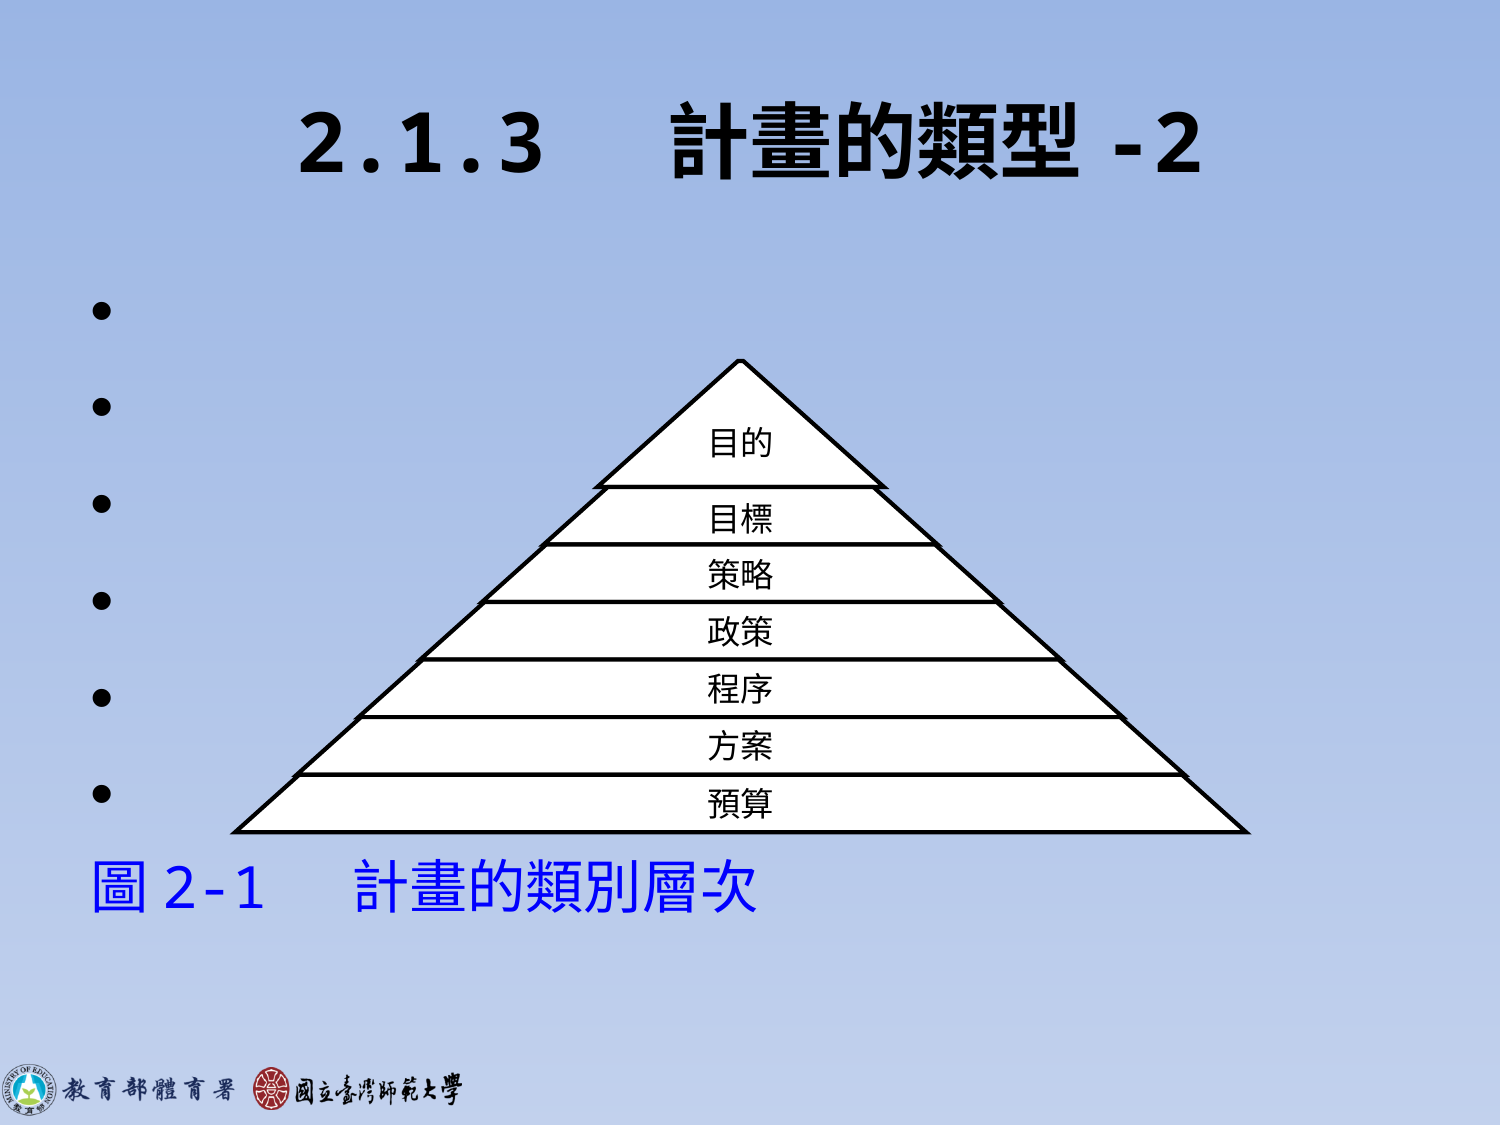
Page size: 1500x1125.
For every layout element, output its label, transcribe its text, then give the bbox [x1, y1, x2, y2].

text_box 政策 [420, 602, 1062, 660]
text_box 預算 [235, 774, 1247, 833]
text_box 策略 [481, 544, 1000, 603]
list 圖2-1 計畫的類別層次 [75, 262, 1426, 1005]
text_box 目標 [543, 486, 938, 545]
text_box 程序 [358, 659, 1123, 718]
text_box 目的 [597, 360, 884, 488]
text_box 方案 [296, 717, 1185, 775]
title 2.1.3 計畫的類型-2 [75, 45, 1426, 233]
